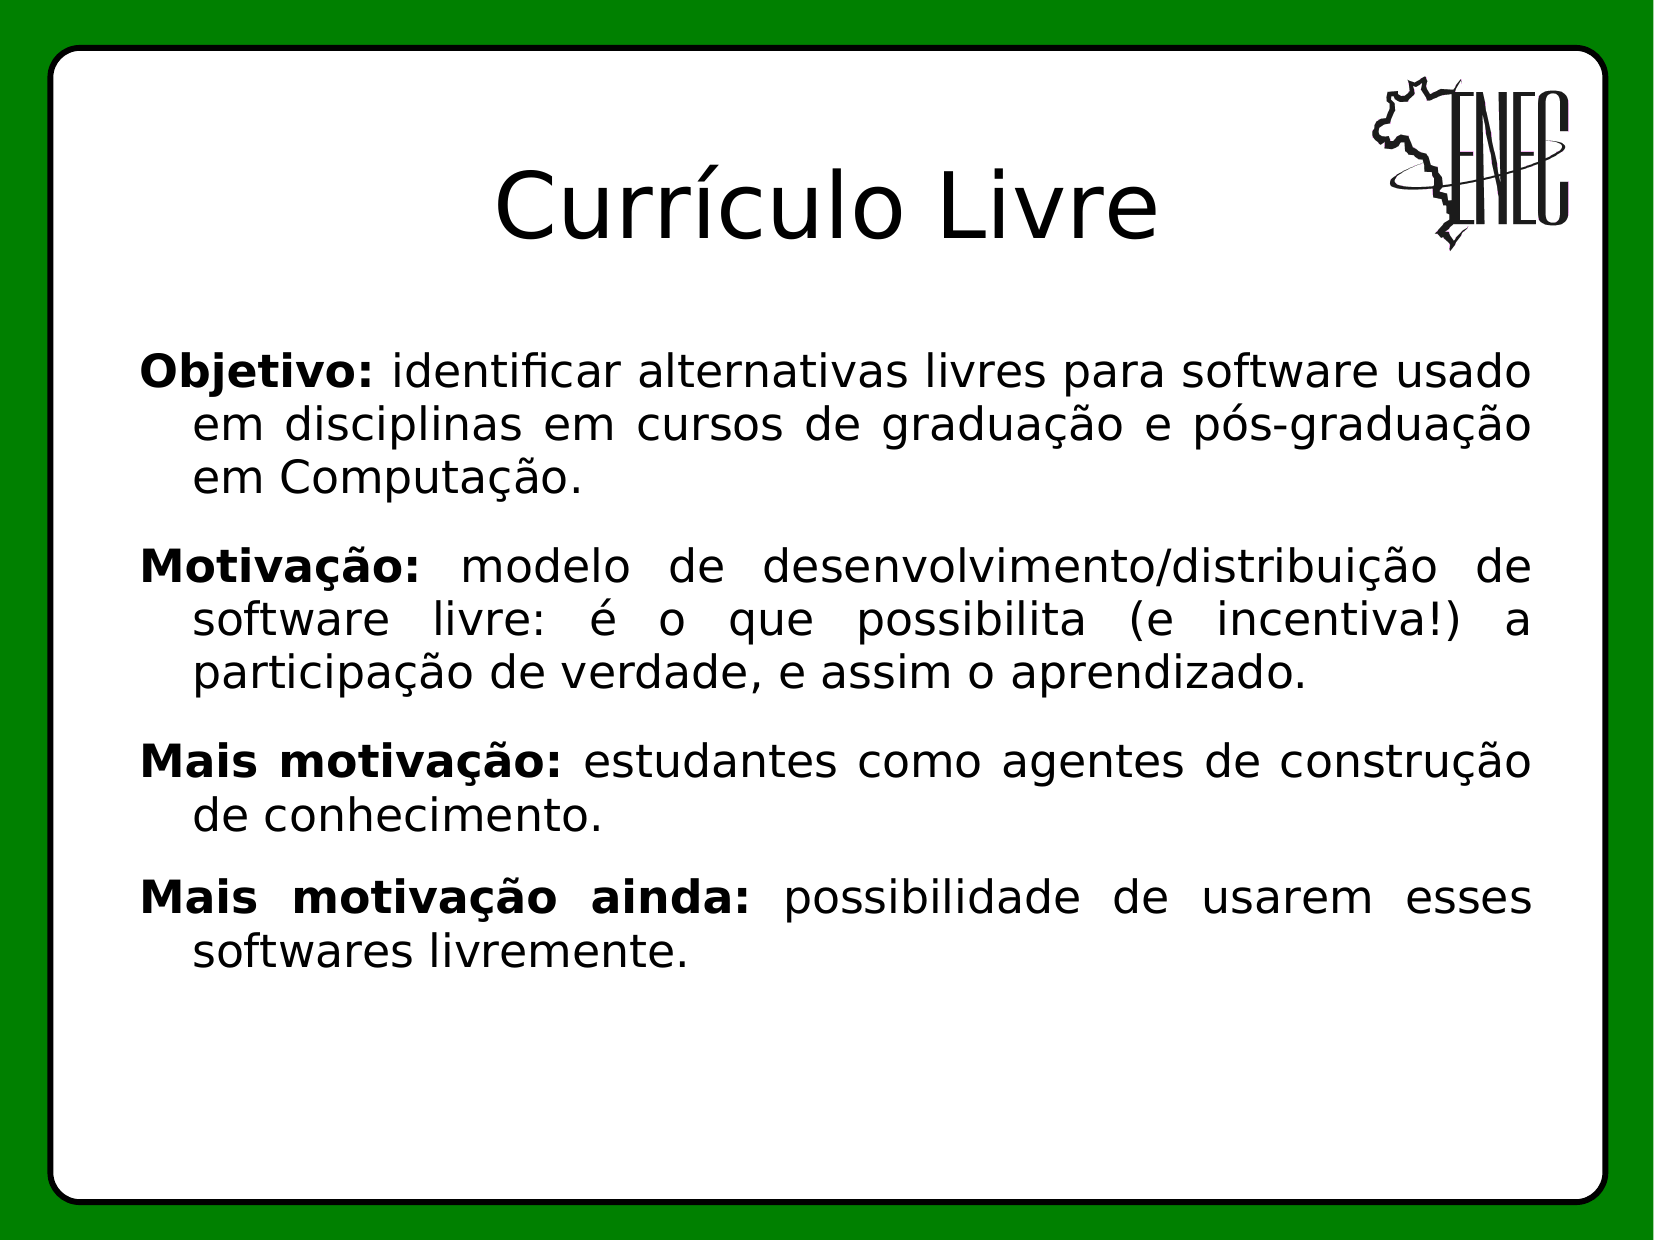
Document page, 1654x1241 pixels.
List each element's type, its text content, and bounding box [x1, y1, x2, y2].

picture [1367, 71, 1574, 273]
title Currículo Livre [121, 102, 1534, 311]
list Objetivo: identificar alternativas livres para software usado em disciplinas em cursos de graduação e pós-graduação em Computação. Motivação: modelo de desenvolvimento/distribuição de software livre: é o que possibilita (e incentiva!) a participação de verdade, e assim o aprendizado. Mais motivação: estudantes como agentes de construção de conhecimento. Mais motivação ainda: possibilidade de usarem esses softwares livremente. [121, 344, 1534, 1127]
